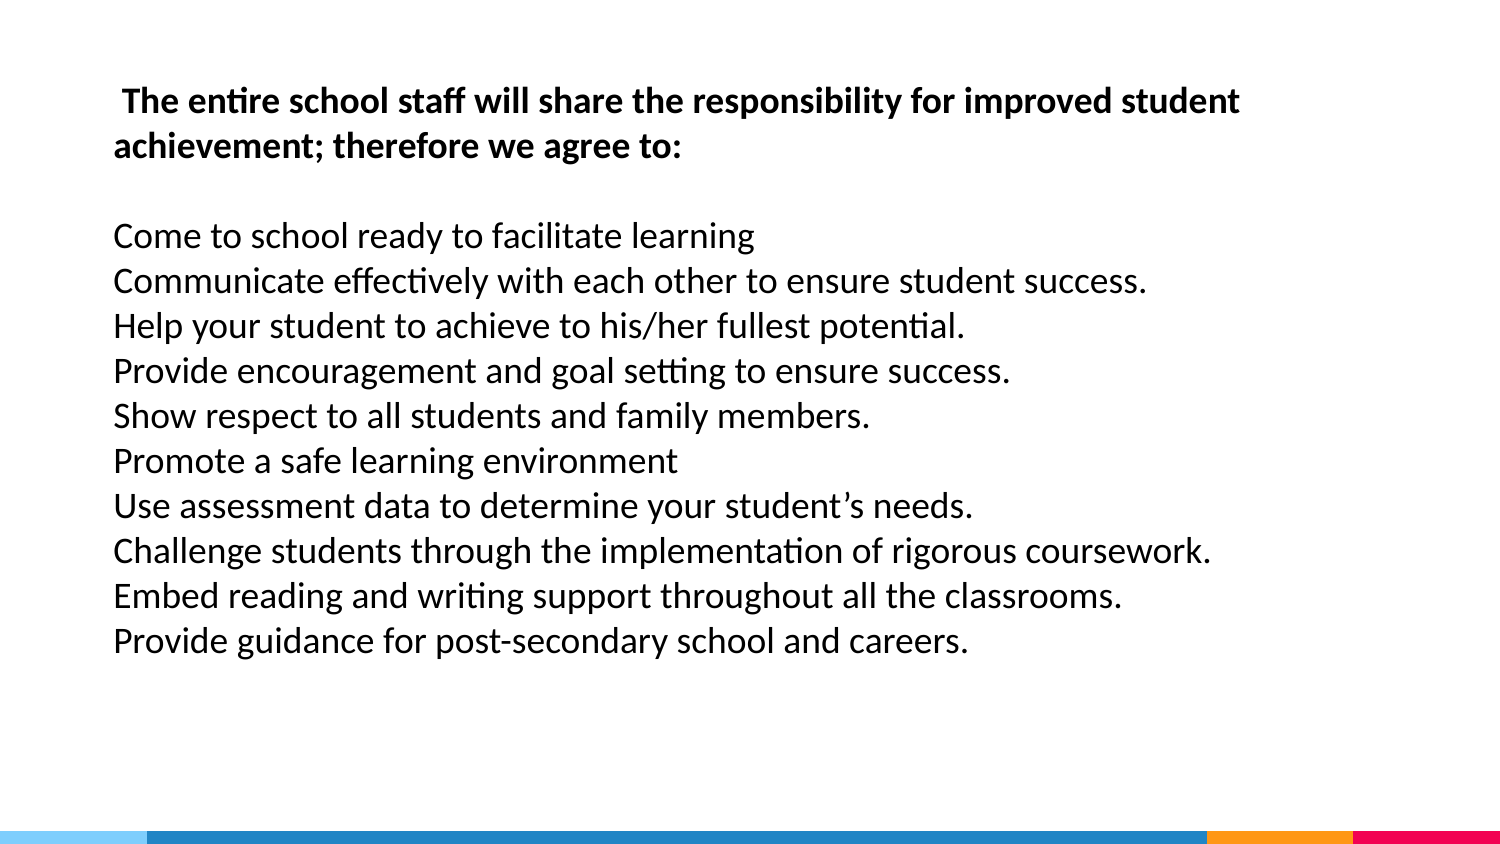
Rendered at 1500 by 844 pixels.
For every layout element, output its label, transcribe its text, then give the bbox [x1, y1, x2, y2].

text_box The entire school staff will share the responsibility for improved student achievement; therefore we agree to: Come to school ready to facilitate learning Communicate effectively with each other to ensure student success. Help your student to achieve to his/her fullest potential. Provide encouragement and goal setting to ensure success. Show respect to all students and family members. Promote a safe learning environment Use assessment data to determine your student’s needs. Challenge students through the implementation of rigorous coursework. Embed reading and writing support throughout all the classrooms. Provide guidance for post-secondary school and careers. [98, 68, 1457, 675]
